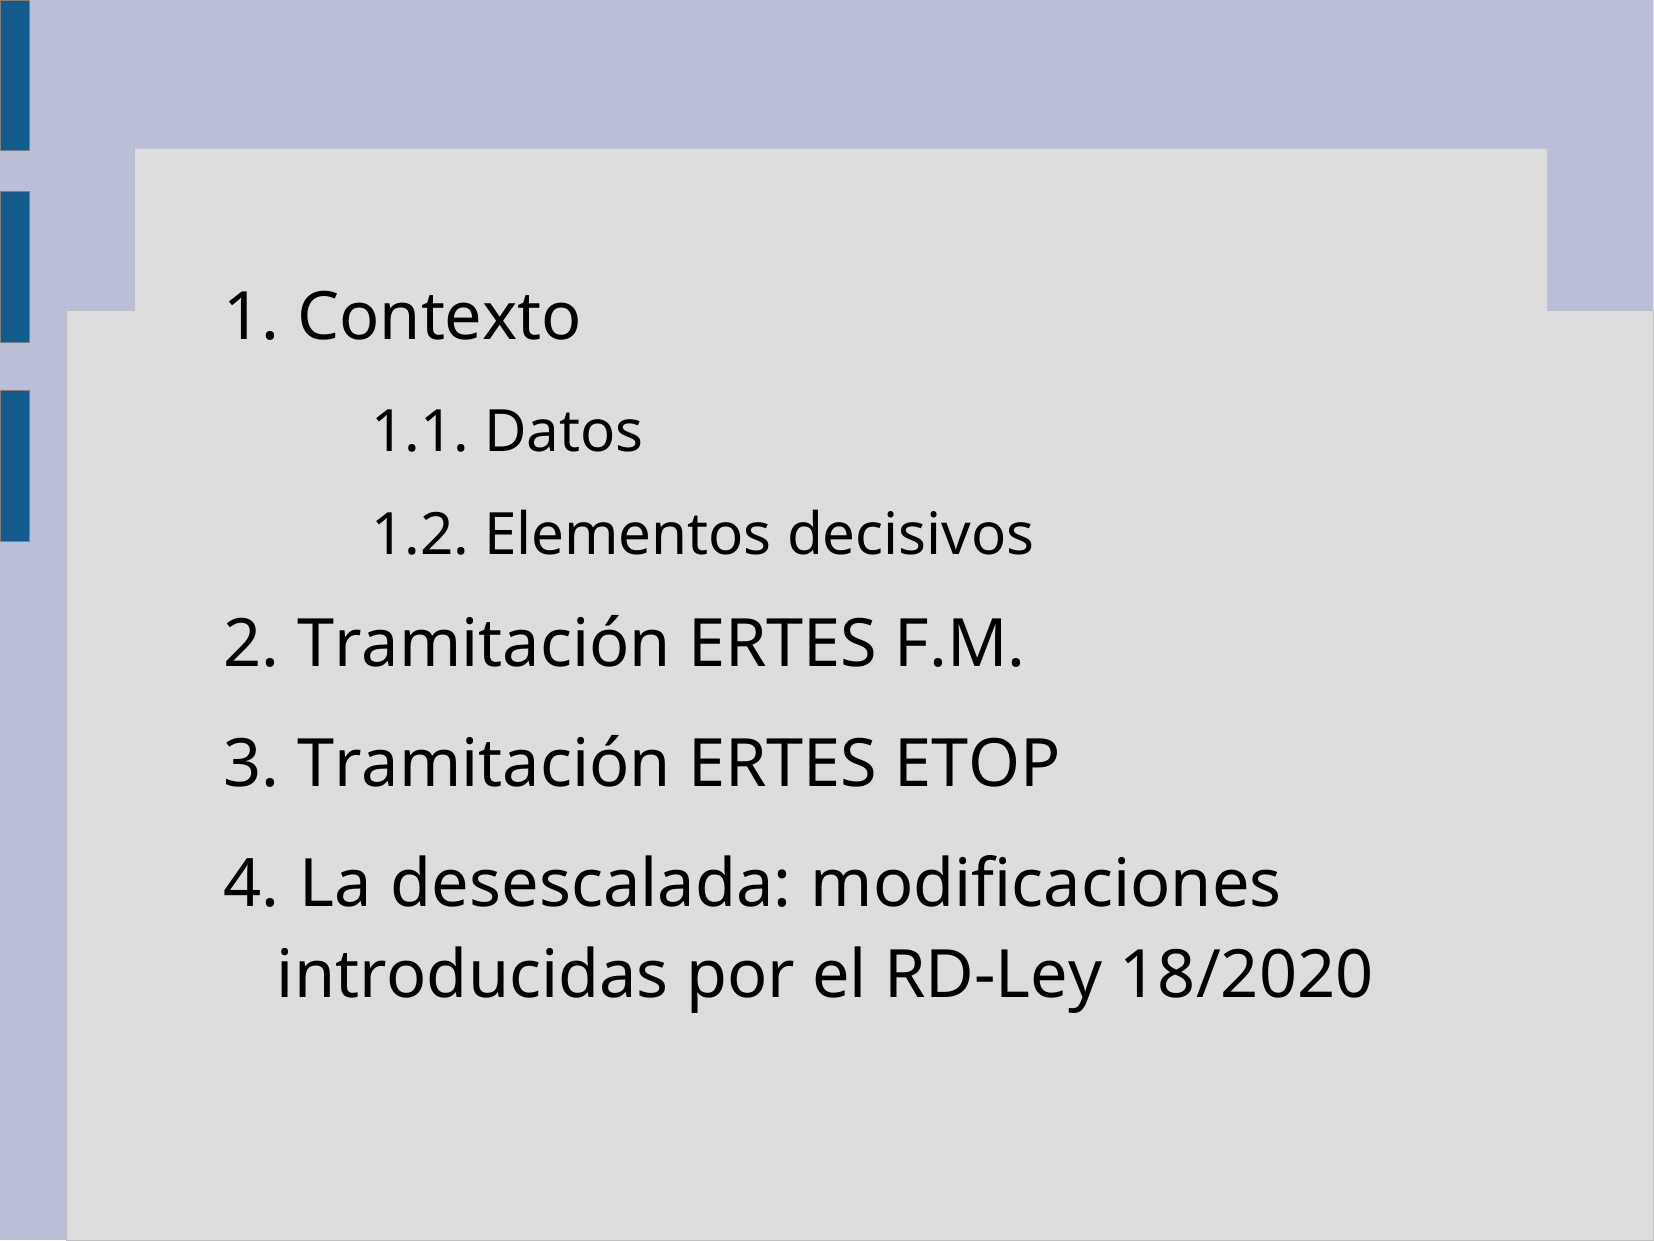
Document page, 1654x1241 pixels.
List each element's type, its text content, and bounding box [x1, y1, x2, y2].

list 1. Contexto 1.1. Datos 1.2. Elementos decisivos 2. Tramitación ERTES F.M. 3. Tramitación ERTES ETOP 4. La desescalada: modificaciones introducidas por el RD-Ley 18/2020 [135, 148, 1548, 1061]
